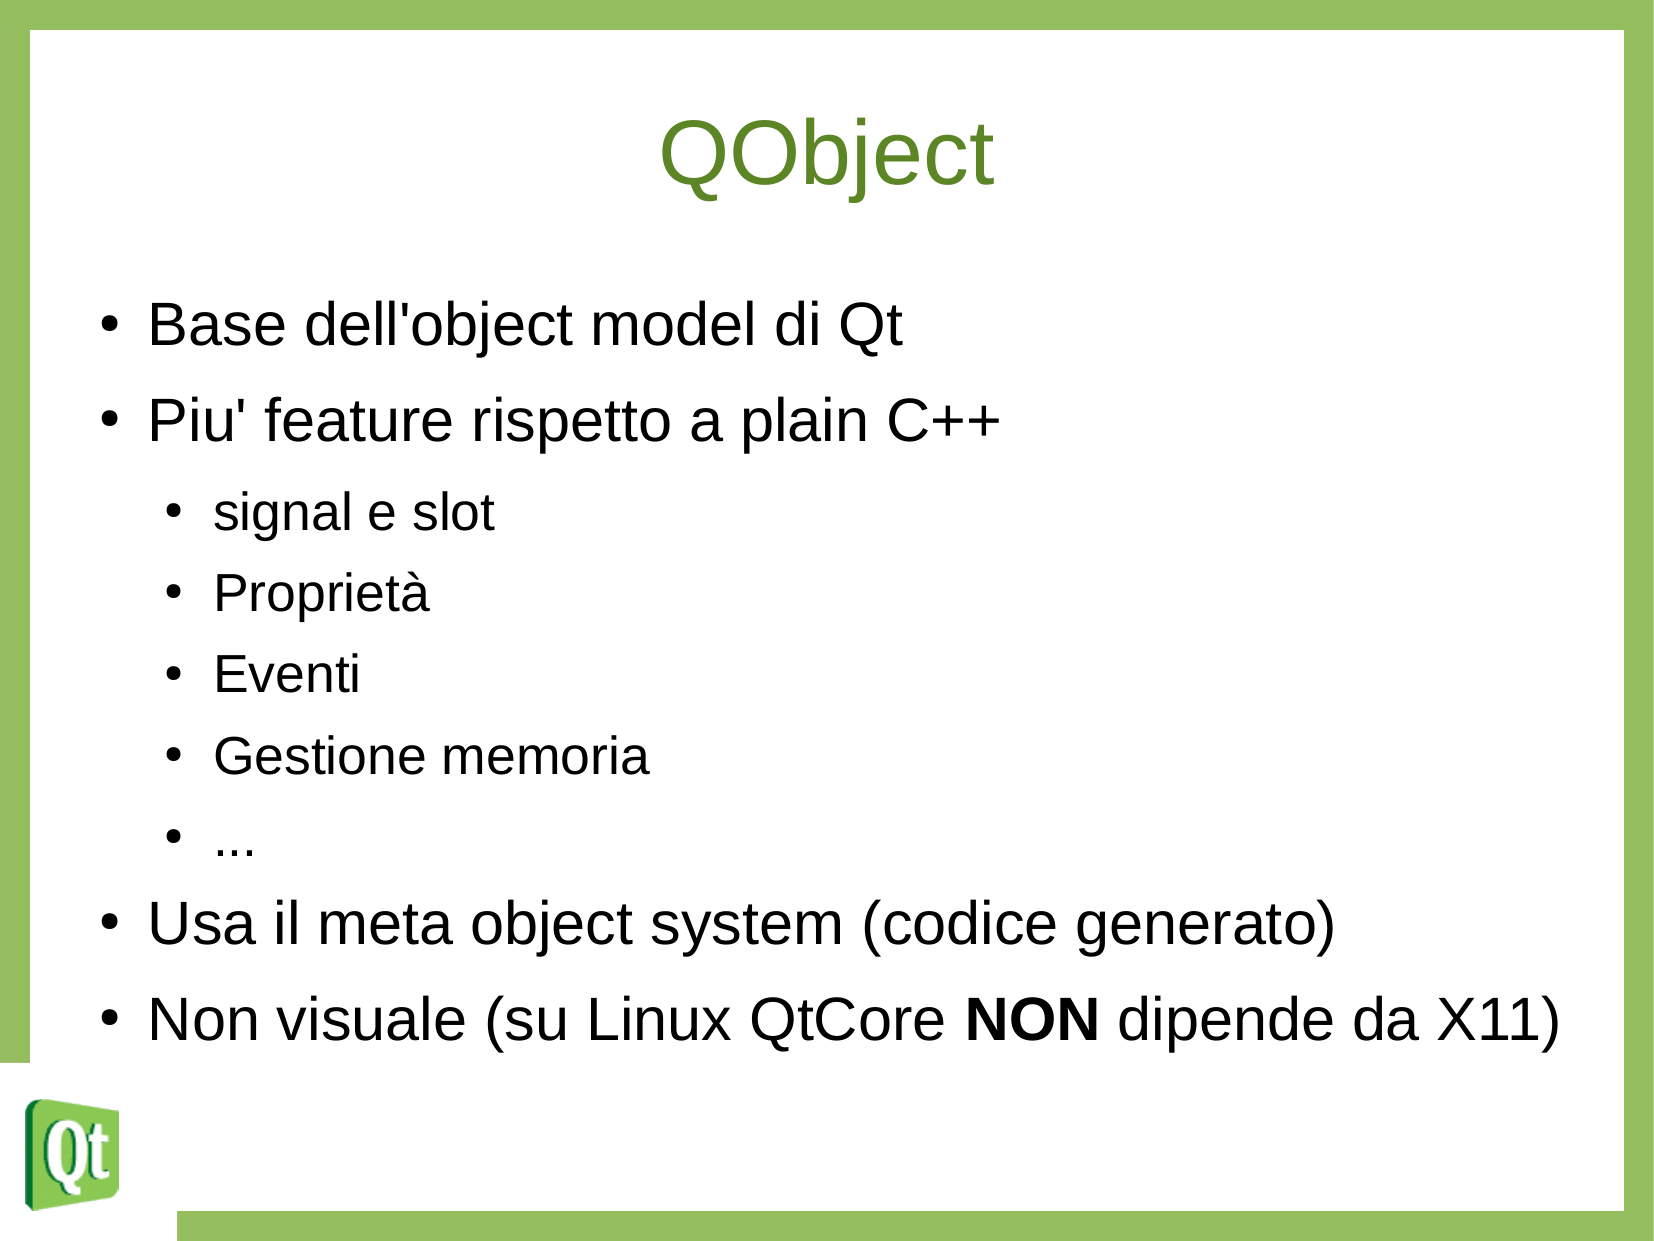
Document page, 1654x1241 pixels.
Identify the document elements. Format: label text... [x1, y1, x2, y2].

title QObject [82, 56, 1571, 250]
list Base dell'object model di Qt Piu' feature rispetto a plain C++ signal e slot Proprietà Eventi Gestione memoria ... Usa il meta object system (codice generato) Non visuale (su Linux QtCore NON dipende da X11) [82, 290, 1571, 1109]
picture [25, 1099, 119, 1211]
